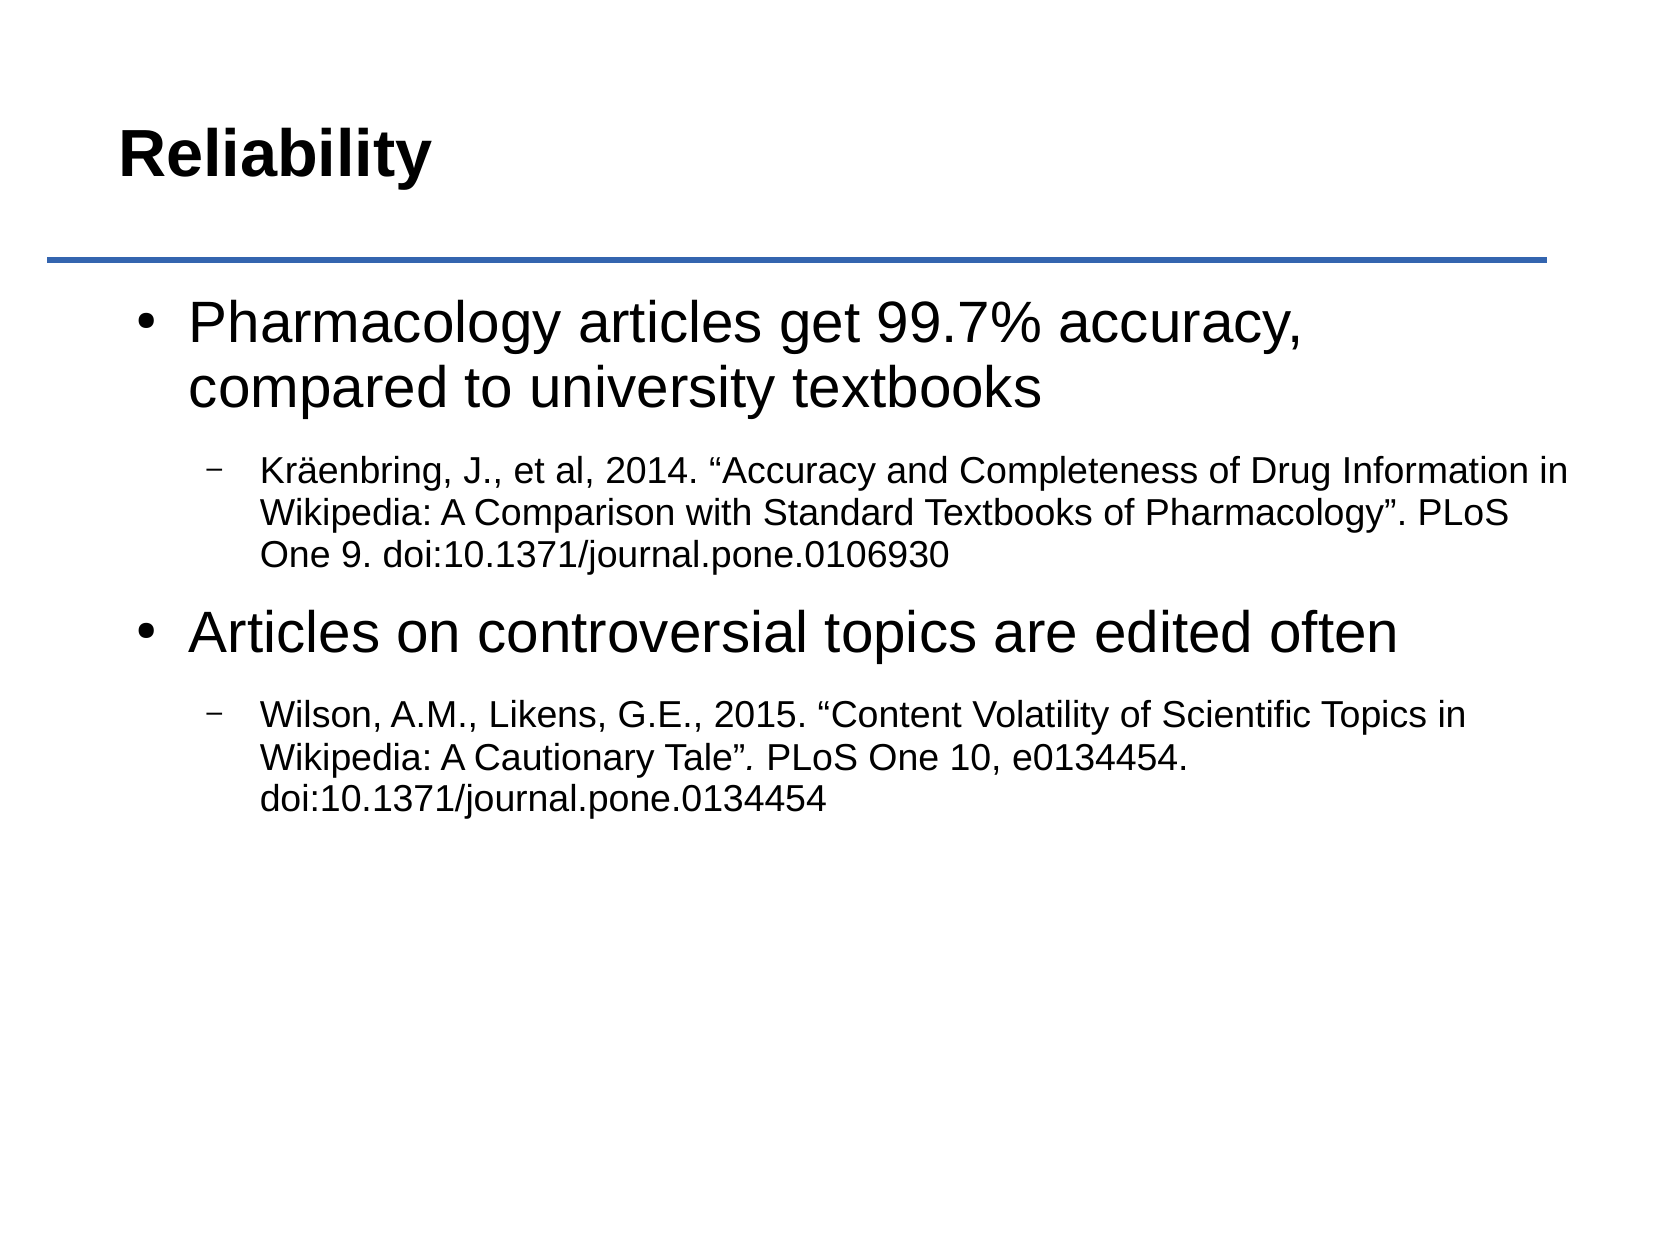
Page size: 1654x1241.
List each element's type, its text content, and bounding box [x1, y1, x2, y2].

title Reliability [118, 49, 1571, 257]
list Pharmacology articles get 99.7% accuracy, compared to university textbooks Kräenbring, J., et al, 2014. “Accuracy and Completeness of Drug Information in Wikipedia: A Comparison with Standard Textbooks of Pharmacology”. PLoS One 9. doi:10.1371/journal.pone.0106930 Articles on controversial topics are edited often Wilson, A.M., Likens, G.E., 2015. “Content Volatility of Scientific Topics in Wikipedia: A Cautionary Tale”. PLoS One 10, e0134454. doi:10.1371/journal.pone.0134454 [118, 290, 1571, 1170]
